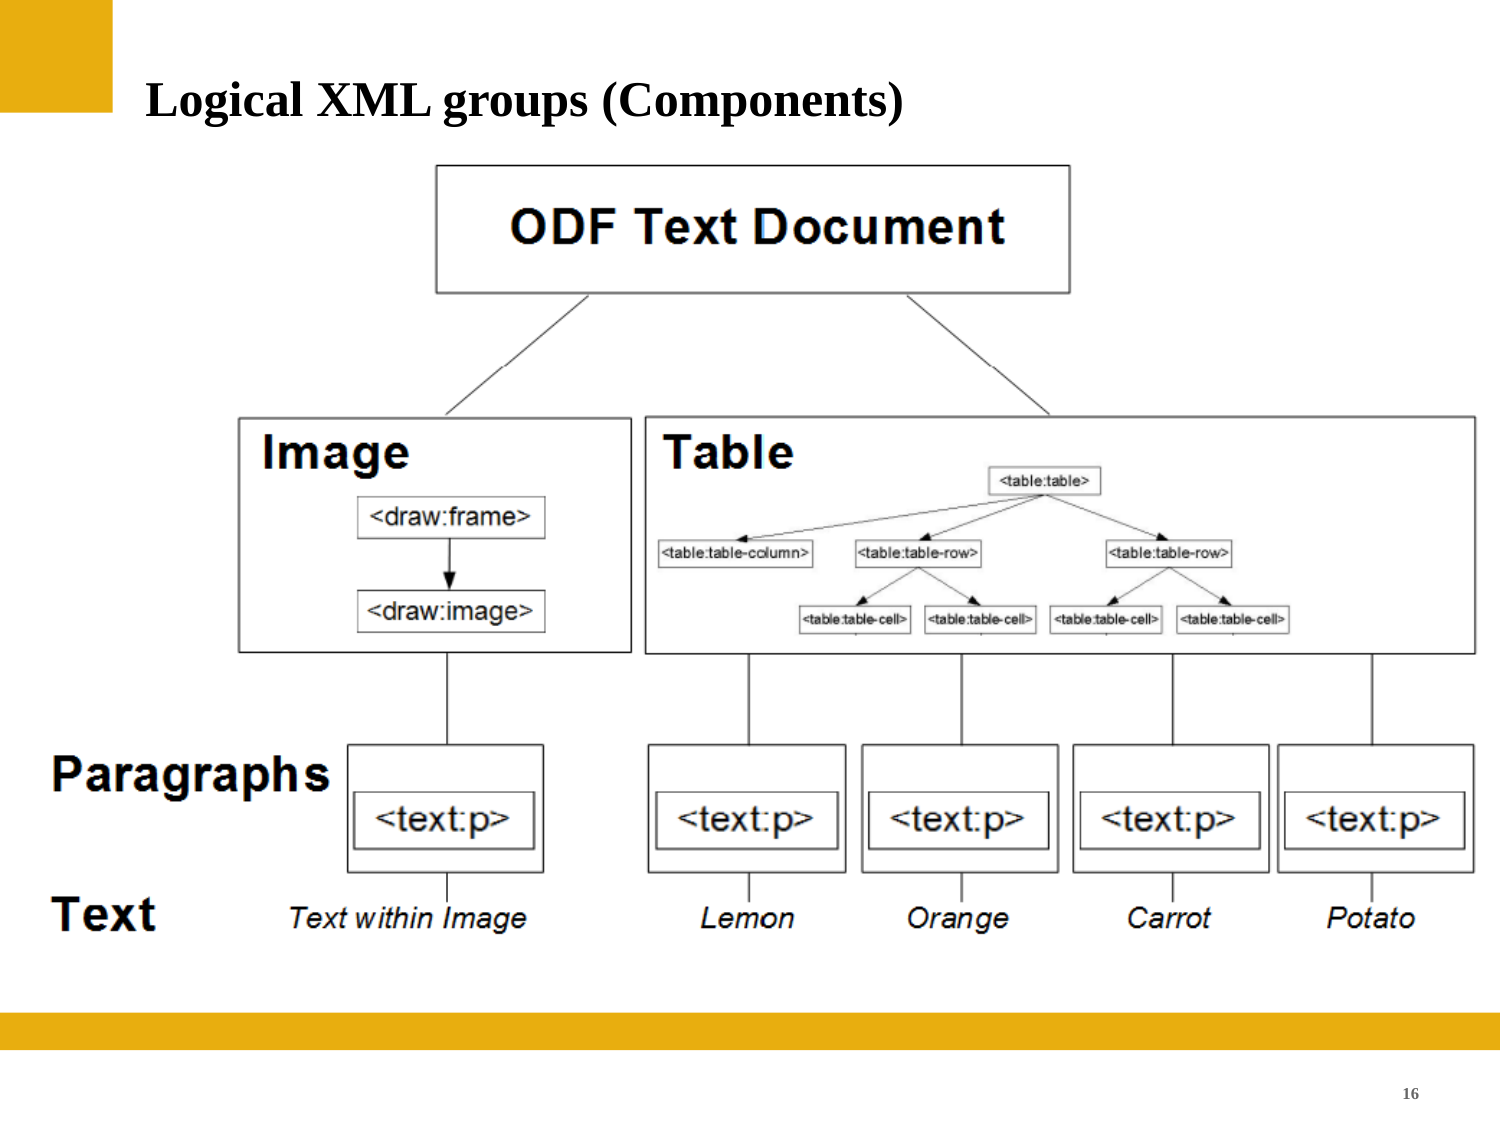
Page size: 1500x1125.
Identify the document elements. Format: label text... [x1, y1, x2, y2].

title Logical XML groups (Components) [145, 67, 1388, 142]
picture [42, 142, 1483, 950]
